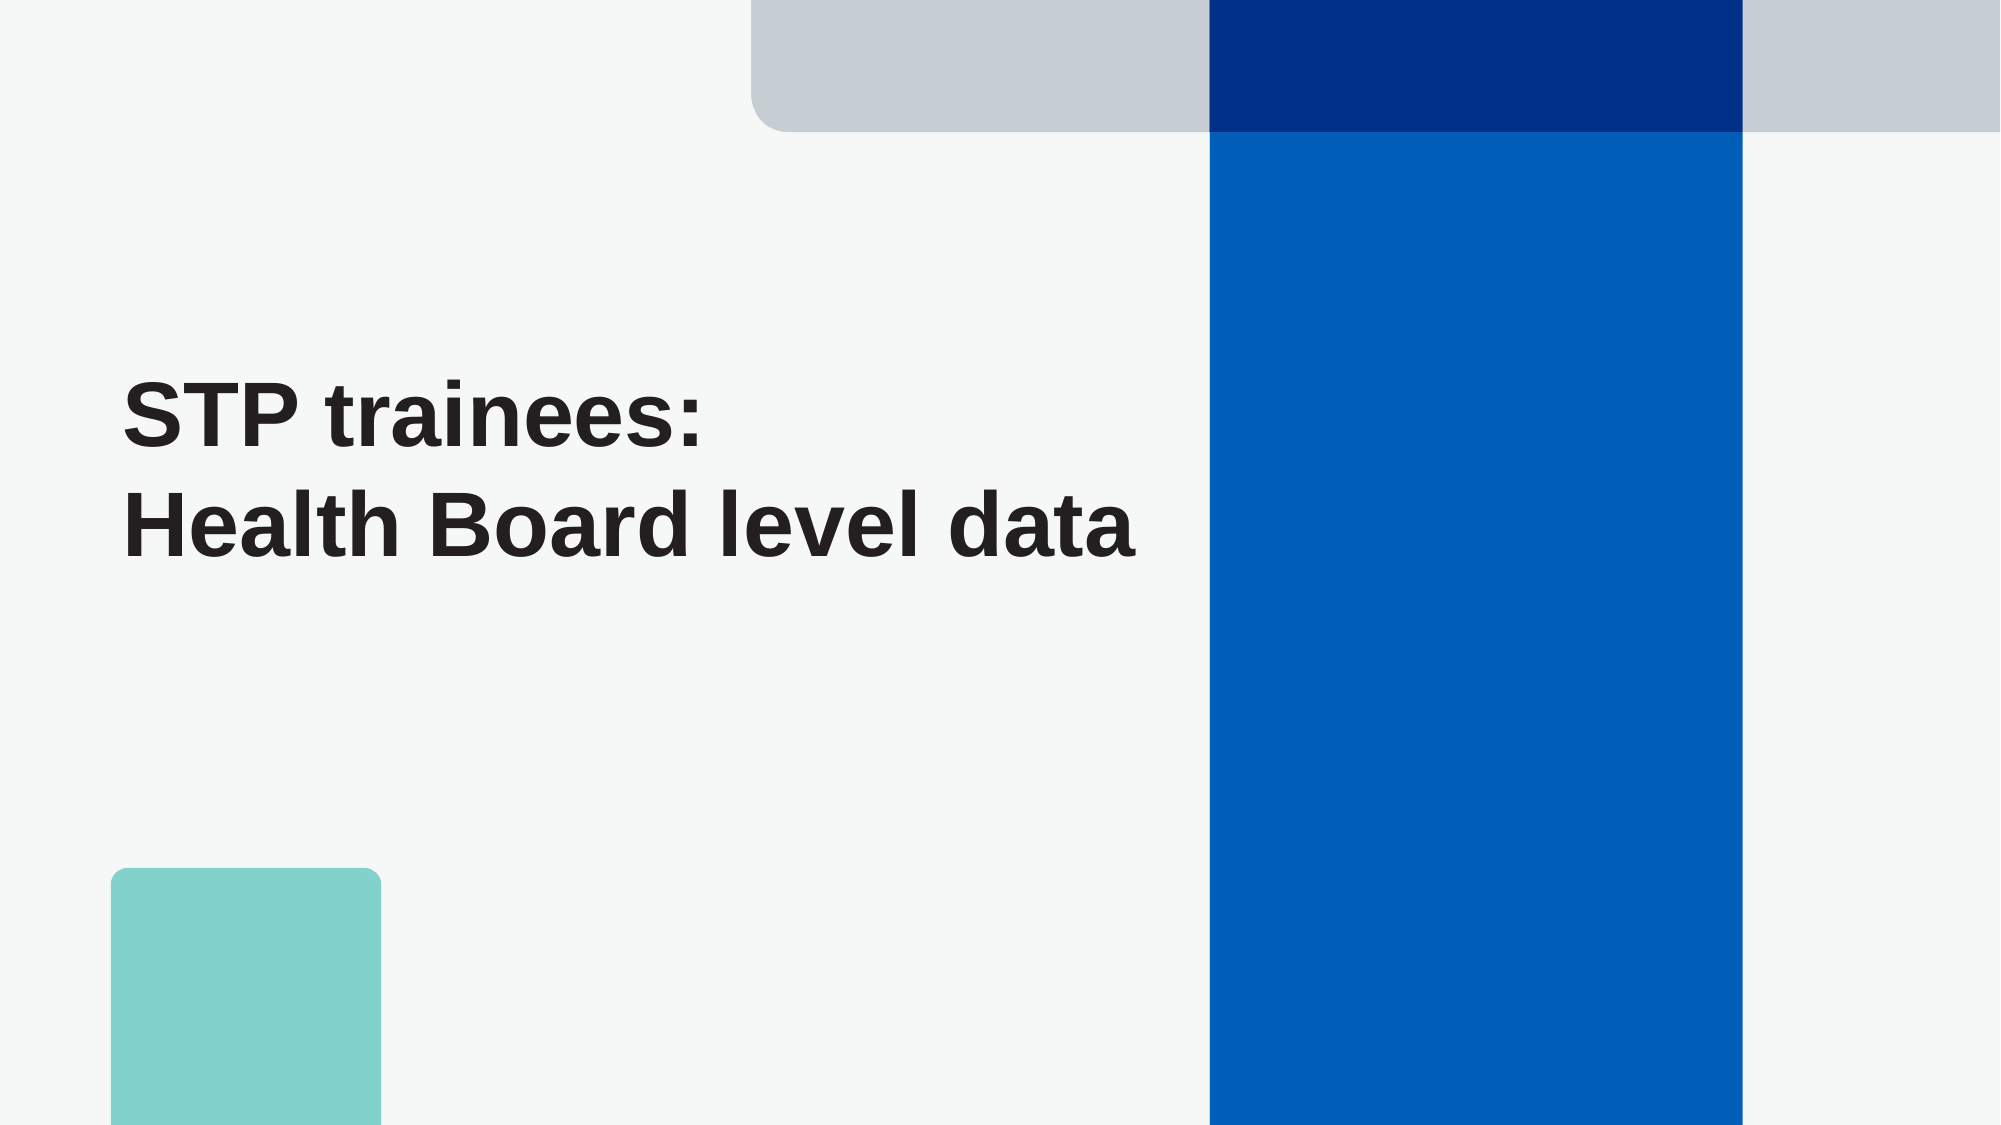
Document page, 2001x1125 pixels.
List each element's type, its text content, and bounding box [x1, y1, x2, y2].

title STP trainees: Health Board level data [122, 355, 1188, 573]
